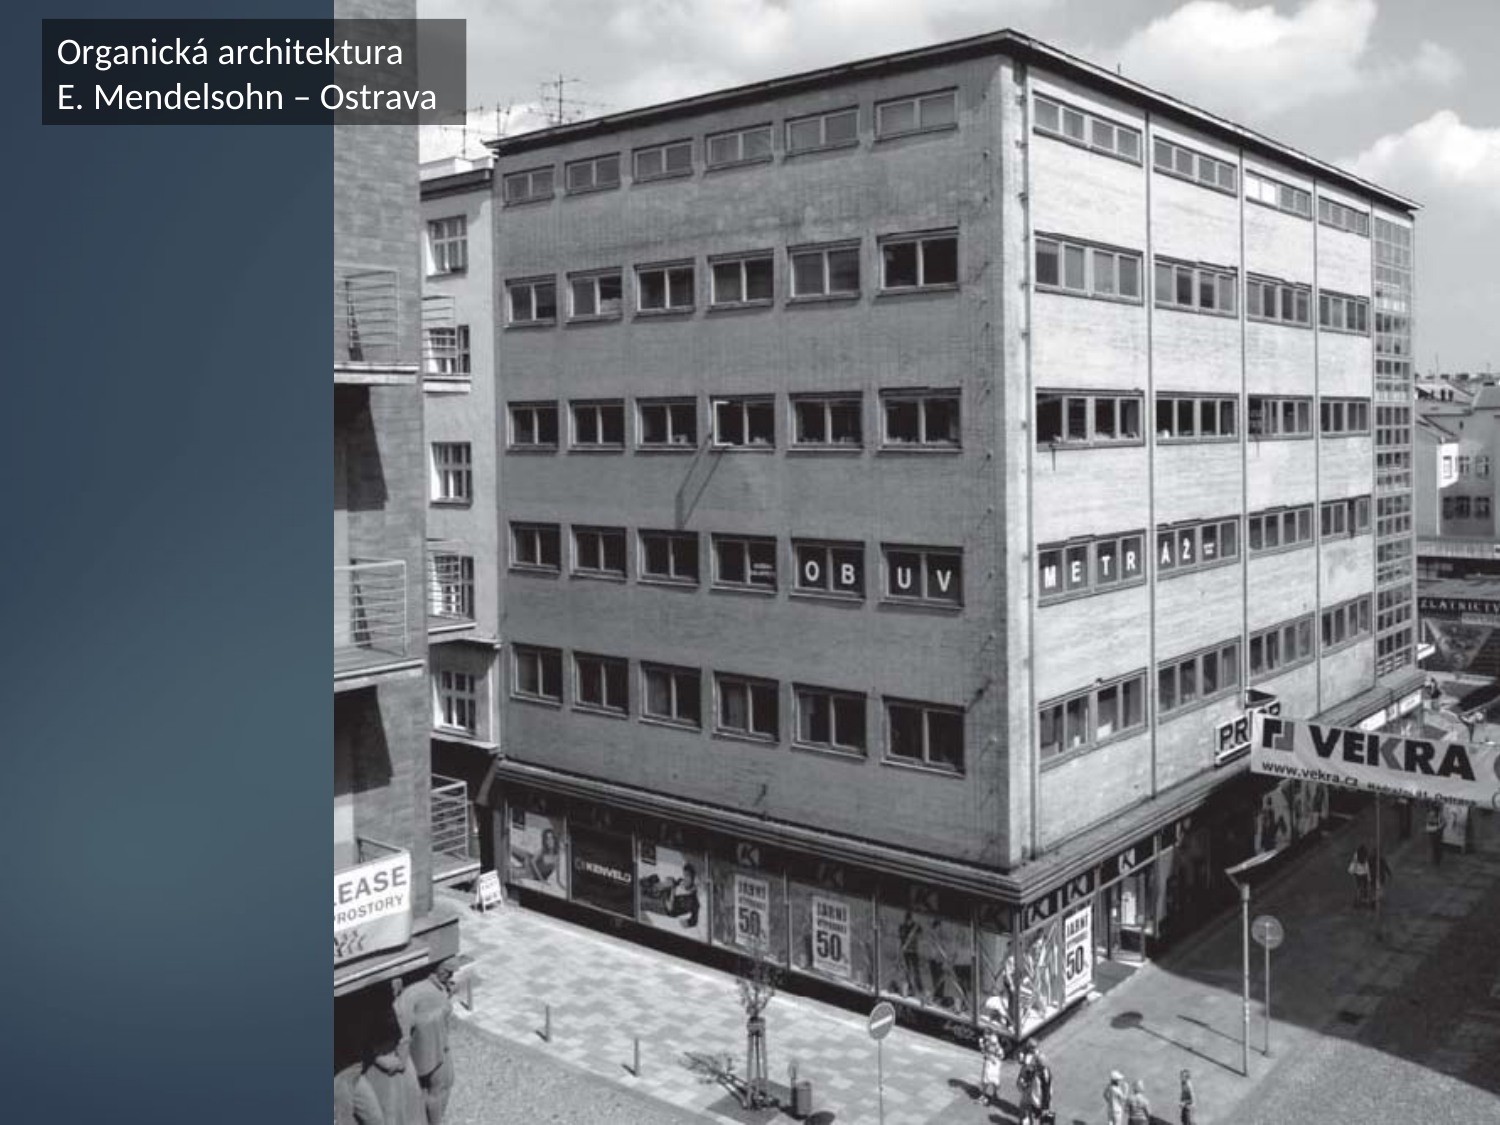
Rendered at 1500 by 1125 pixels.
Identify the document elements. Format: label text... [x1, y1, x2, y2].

text_box Organická architektura E. Mendelsohn – Ostrava [42, 18, 467, 125]
picture [0, 0, 1500, 1125]
